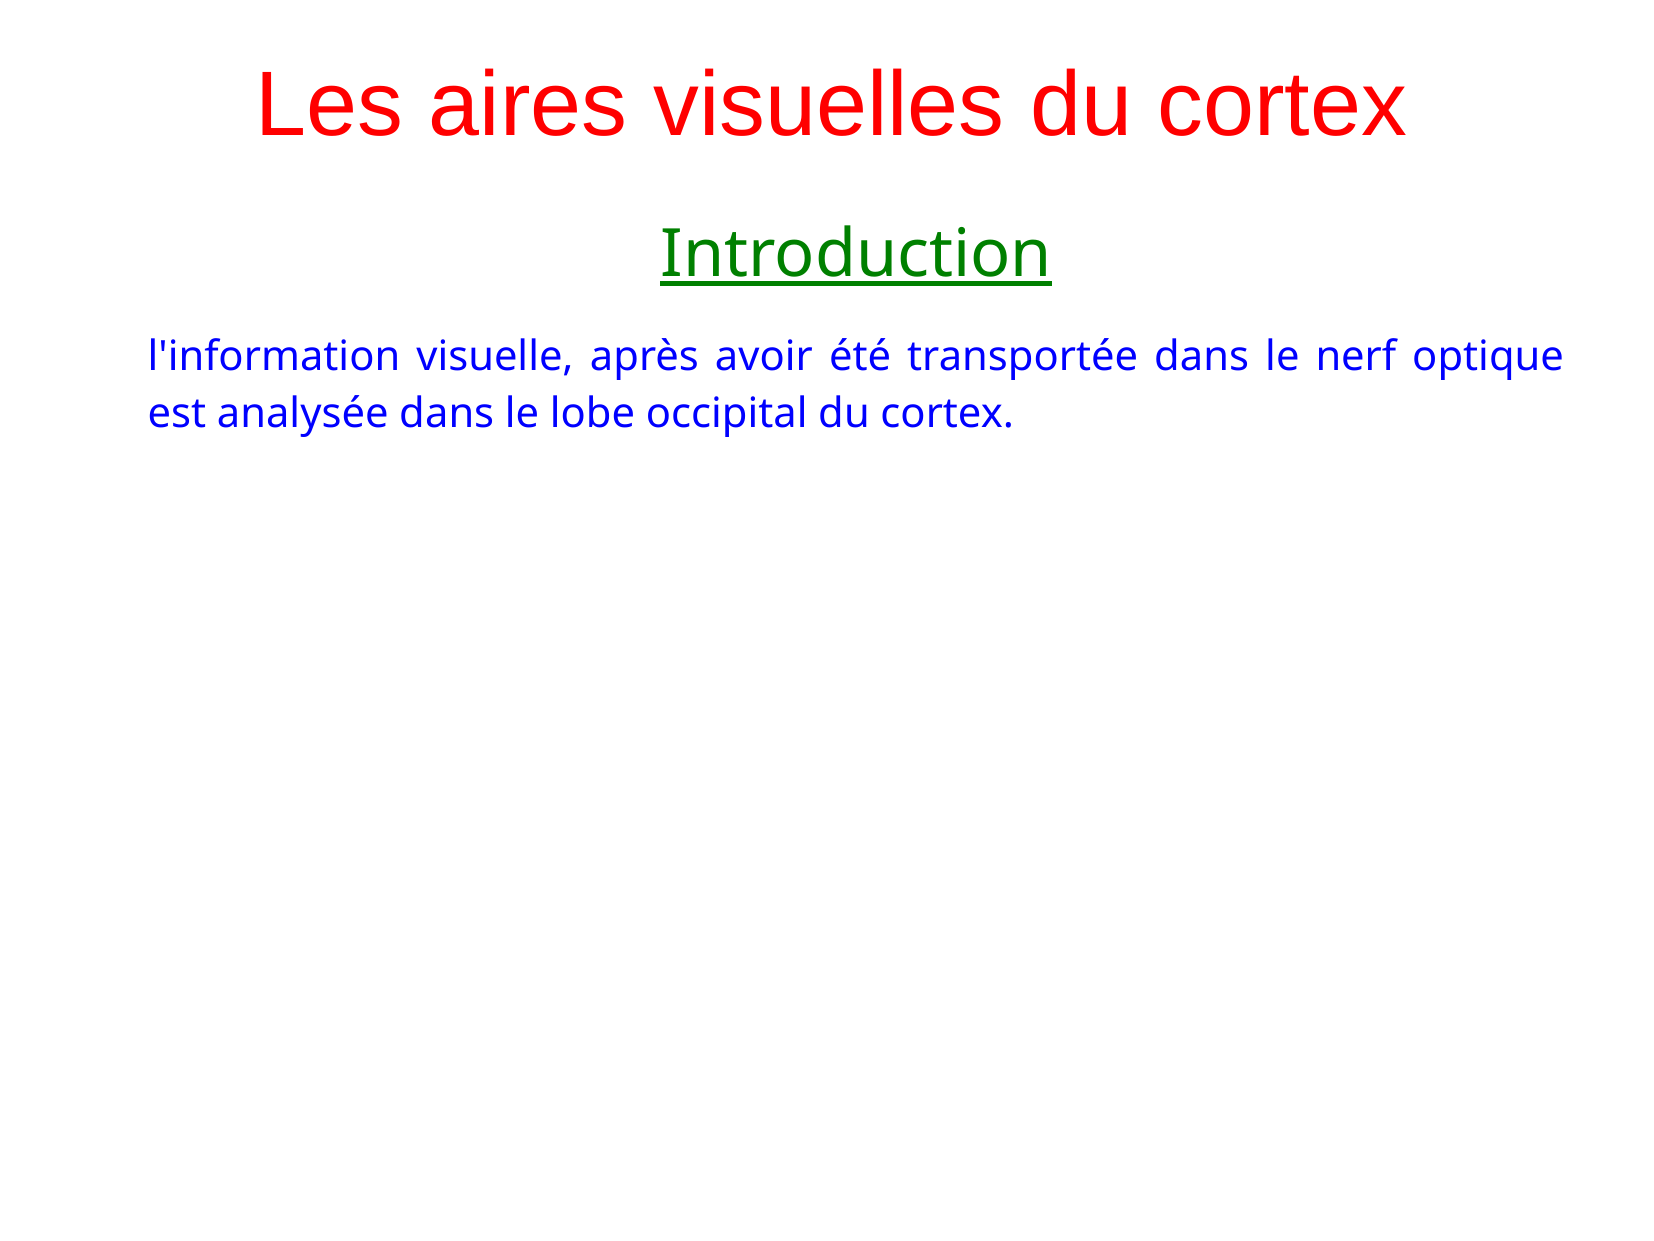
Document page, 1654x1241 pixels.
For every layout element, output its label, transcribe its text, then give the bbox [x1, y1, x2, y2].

title Les aires visuelles du cortex [88, 0, 1577, 208]
list Introduction l'information visuelle, après avoir été transportée dans le nerf optique est analysée dans le lobe occipital du cortex. [76, 205, 1565, 502]
